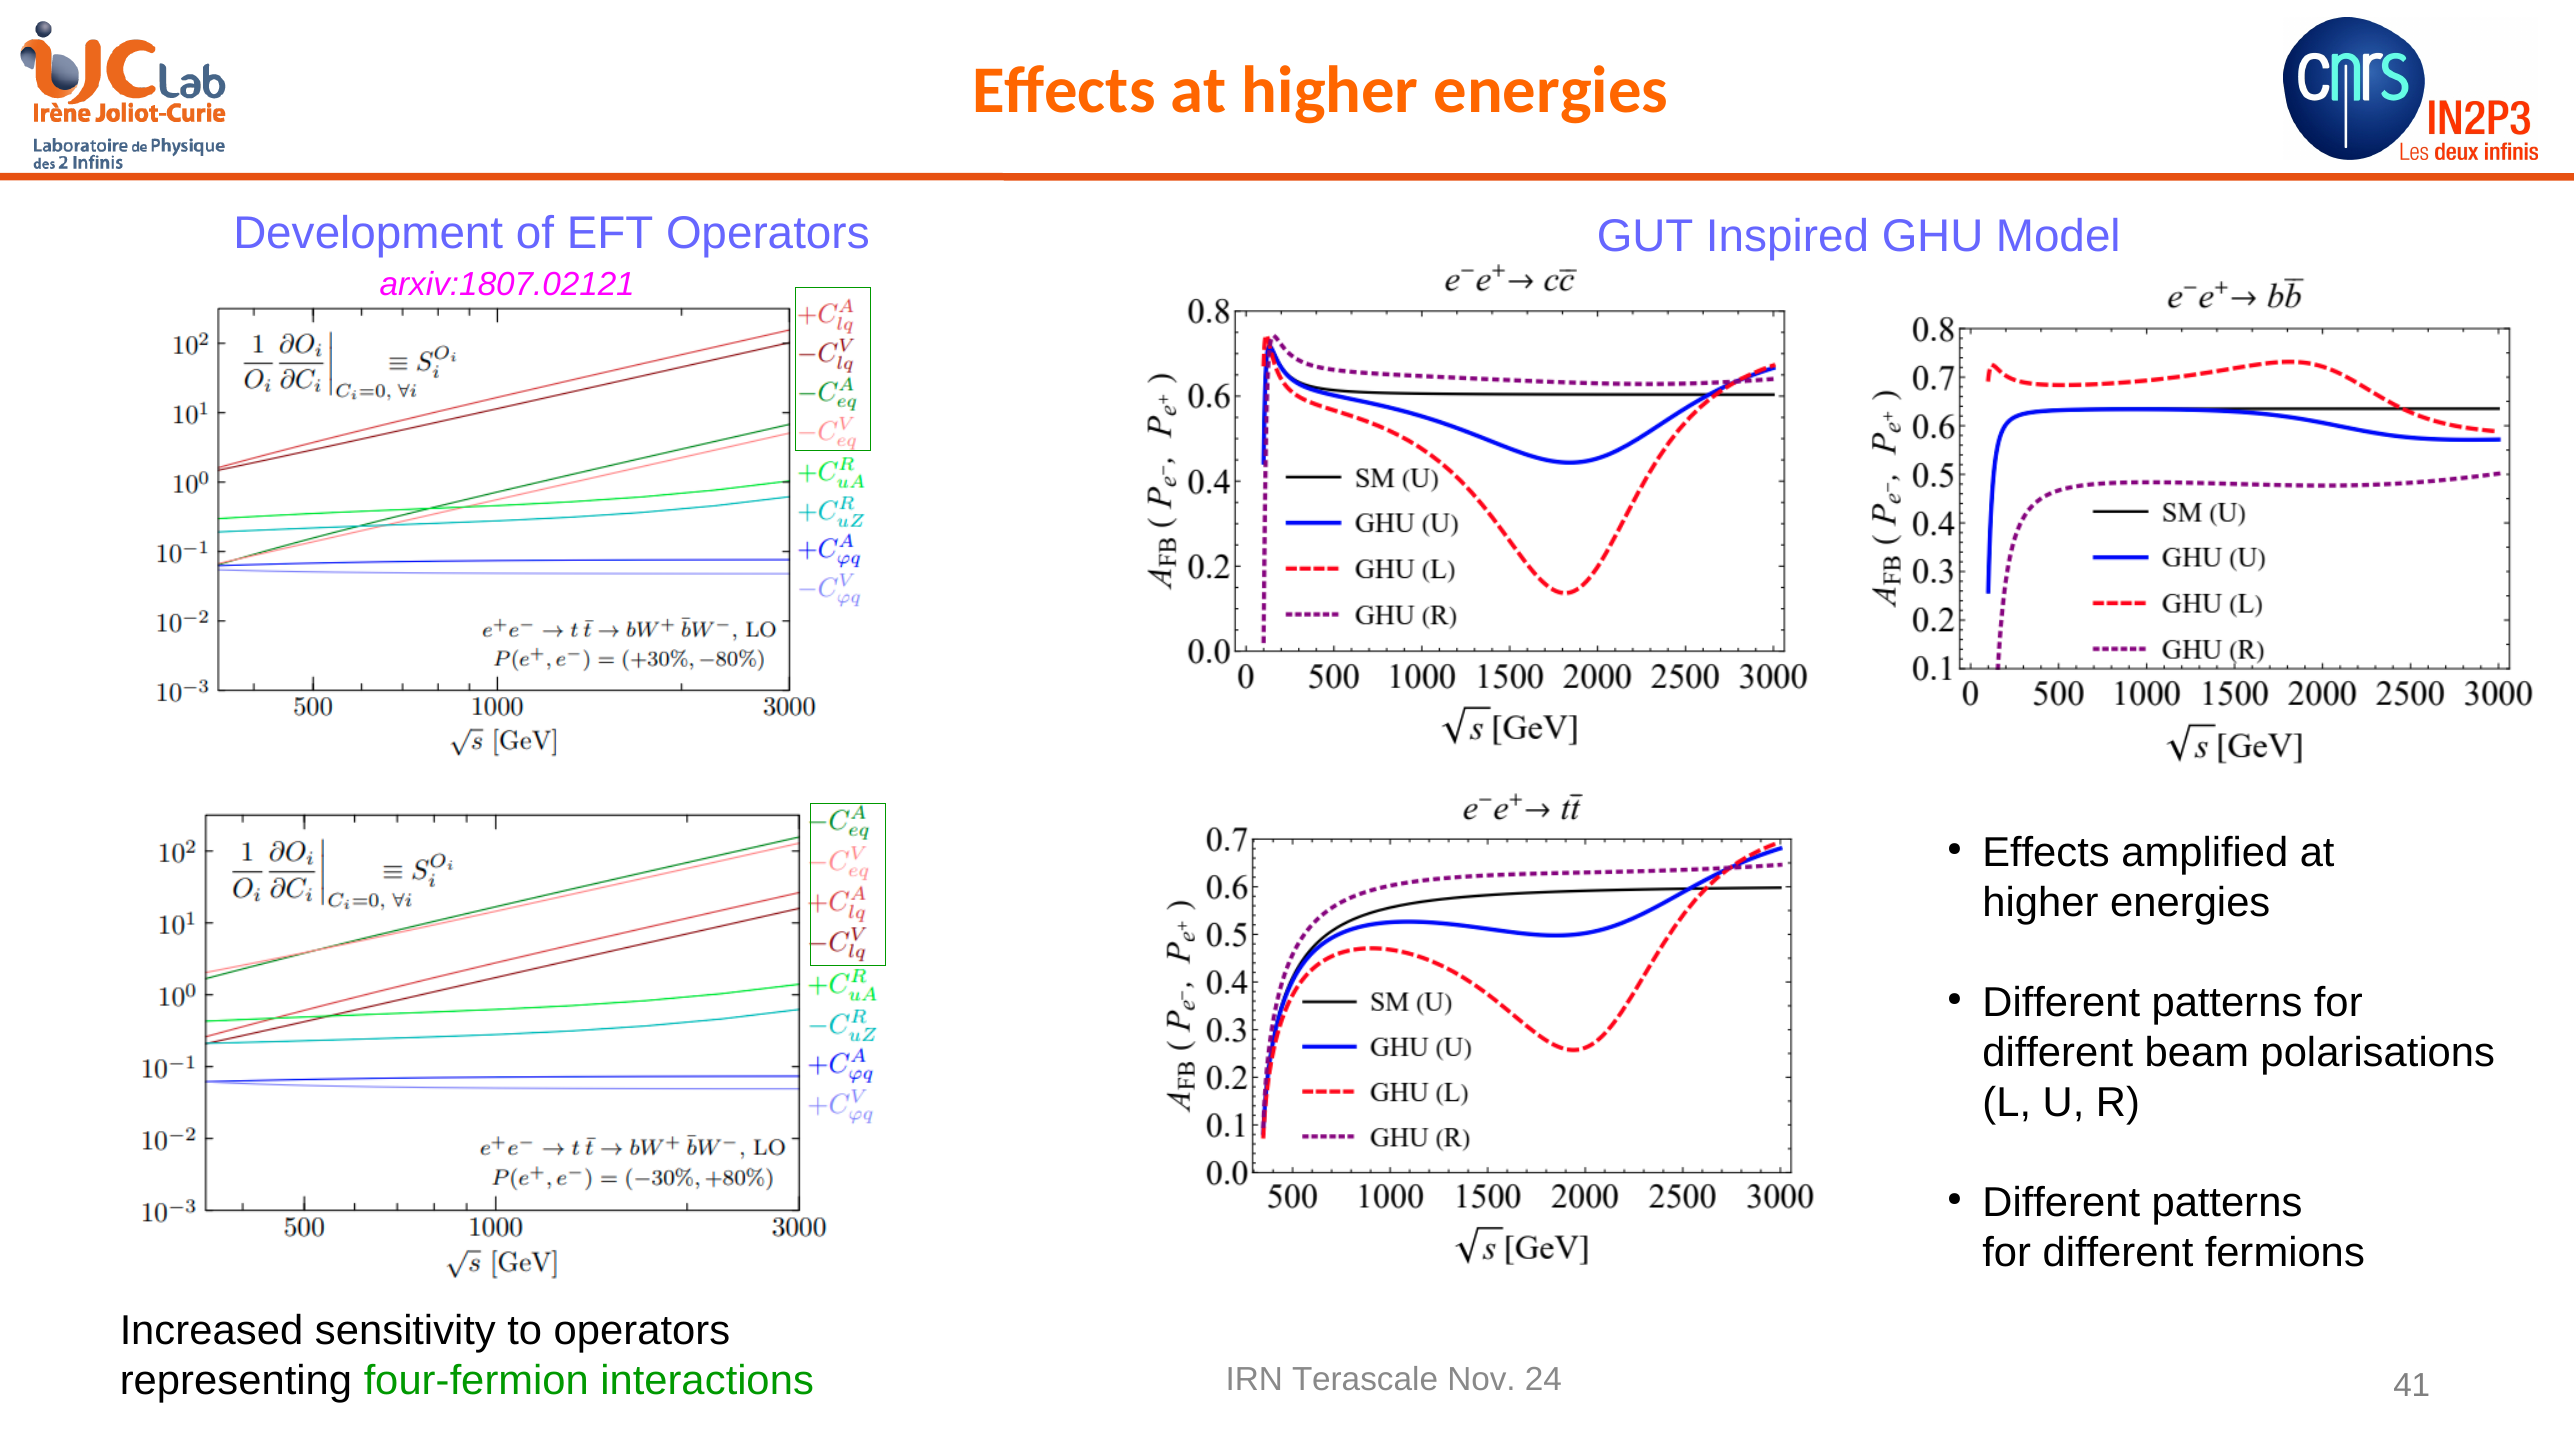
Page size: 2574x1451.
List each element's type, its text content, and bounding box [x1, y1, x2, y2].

text_box Effects amplified at higher energies Different patterns for different beam polarisations (L, U, R) Different patterns for different fermions [1932, 817, 2511, 1343]
picture [143, 287, 871, 768]
text_box arxiv:1807.02121 [364, 265, 796, 331]
text_box GUT Inspired GHU Model [1582, 198, 2137, 268]
picture [4, 6, 241, 184]
picture [1151, 791, 1844, 1287]
picture [1134, 263, 2571, 771]
picture [2415, 17, 2538, 160]
text_box Increased sensitivity to operators representing four-fermion interactions [105, 1295, 841, 1411]
picture [142, 798, 901, 1280]
text_box Development of EFT Operators [218, 195, 886, 265]
title Effects at higher energies [226, 9, 2415, 162]
picture [796, 288, 870, 450]
